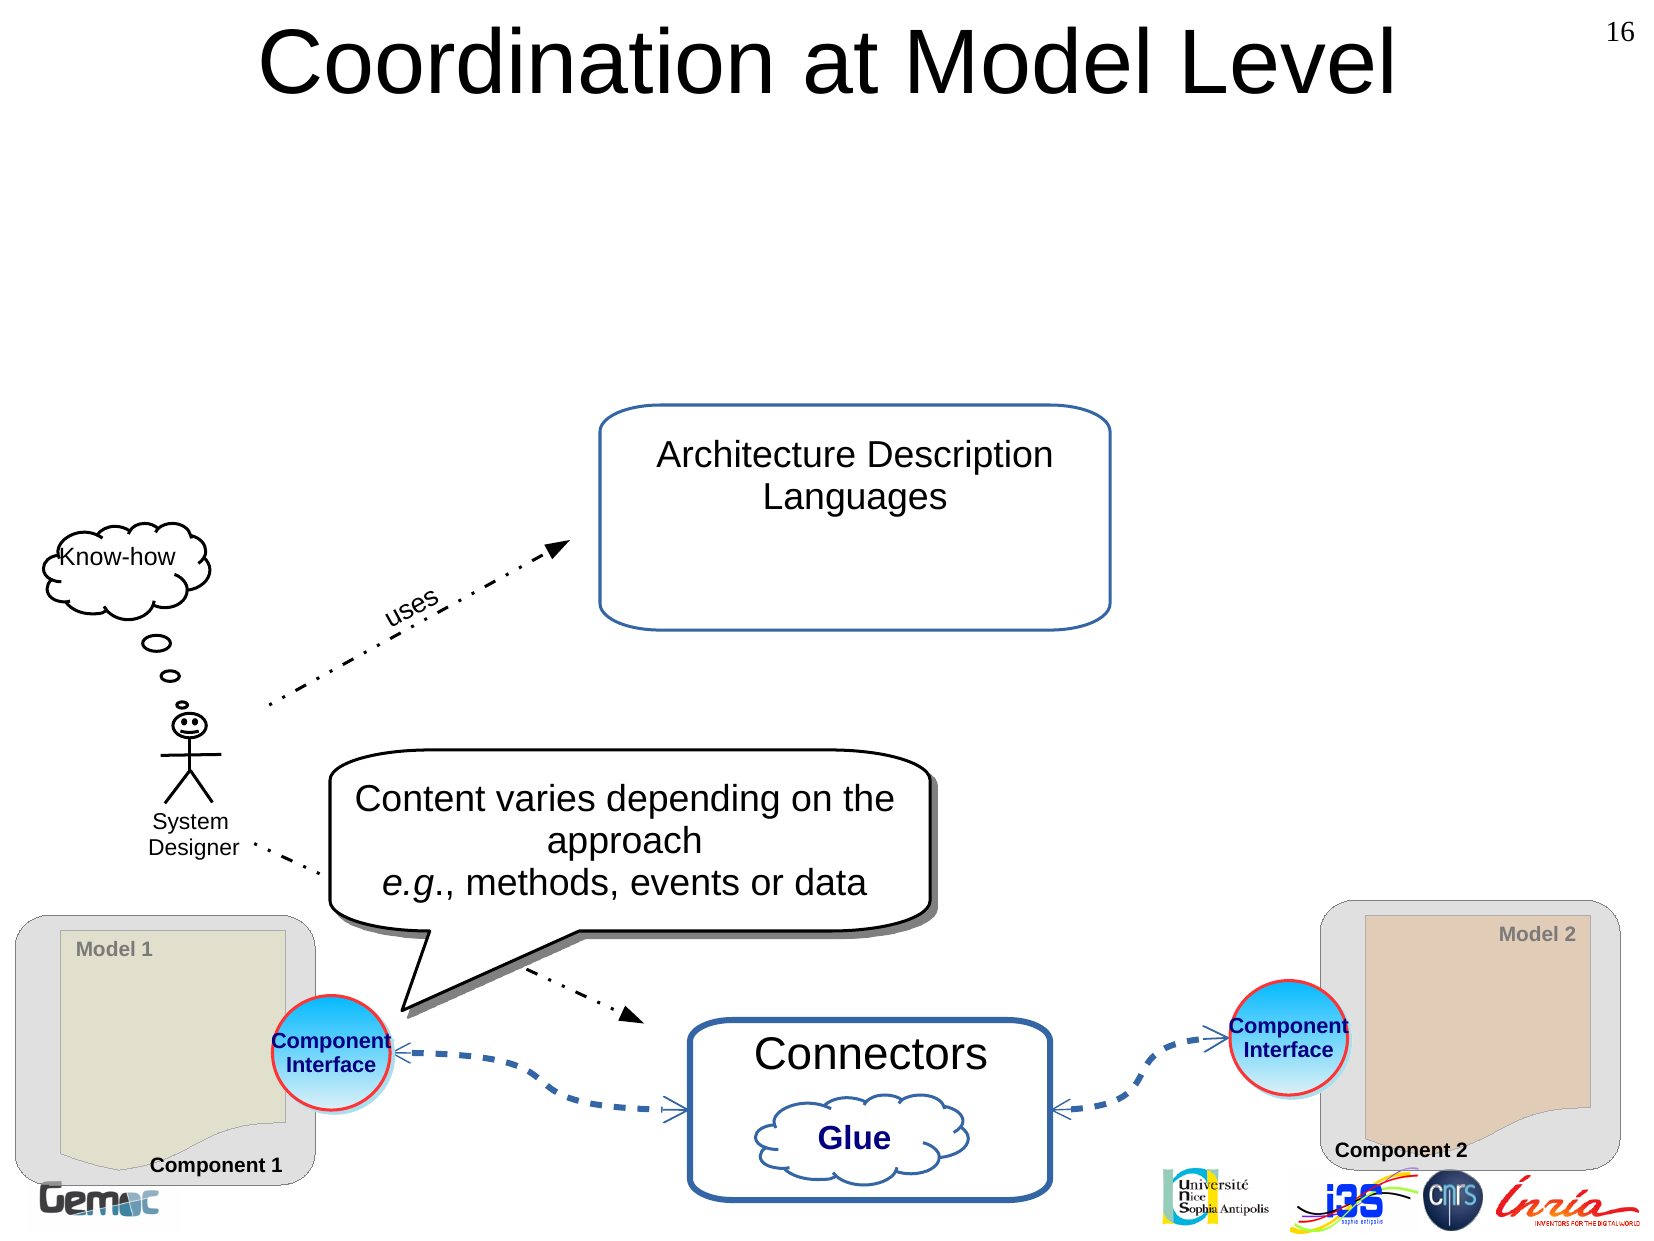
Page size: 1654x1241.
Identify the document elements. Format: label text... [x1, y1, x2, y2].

text_box Glue [755, 1095, 969, 1186]
title Coordination at Model Level [84, 0, 1573, 166]
text_box [15, 915, 316, 1186]
text_box Know-how [160, 670, 180, 682]
text_box [1320, 900, 1621, 1171]
text_box Architecture Description Languages [600, 405, 1111, 631]
text_box Component 1 [135, 1146, 301, 1209]
text_box System Designer [92, 773, 296, 869]
text_box [690, 1020, 1051, 1201]
text_box Know-how [142, 635, 171, 652]
text_box Component Interface [1230, 980, 1348, 1096]
text_box Content varies depending on the approach e.g., methods, events or data [330, 749, 931, 1011]
text_box Know-how [43, 523, 210, 620]
text_box Component 2 [1320, 1130, 1486, 1193]
text_box Connectors [739, 1020, 1018, 1111]
text_box [172, 713, 207, 738]
text_box Component Interface [272, 995, 391, 1111]
picture [1137, 1150, 1647, 1241]
